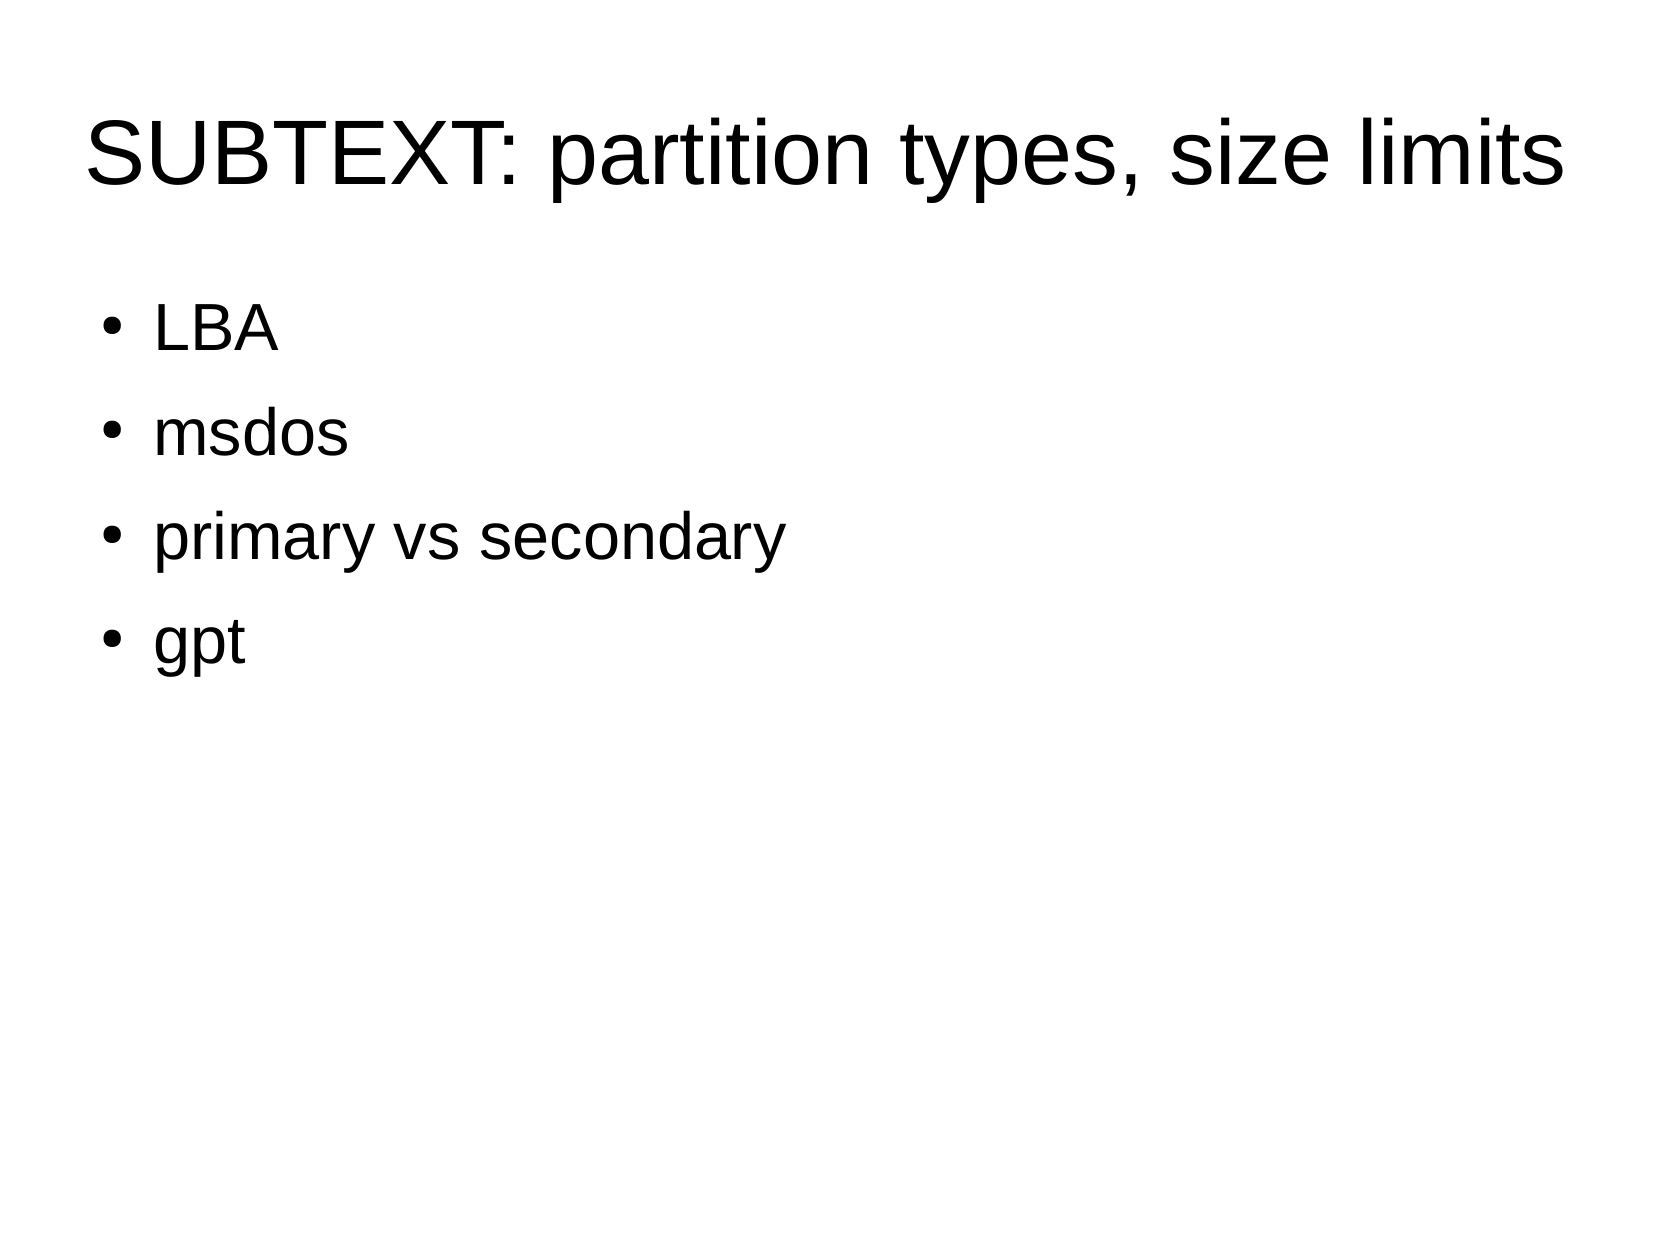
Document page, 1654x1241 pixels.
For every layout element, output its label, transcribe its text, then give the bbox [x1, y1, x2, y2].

title SUBTEXT: partition types, size limits [82, 49, 1571, 257]
list LBA msdos primary vs secondary gpt [82, 290, 1538, 1010]
